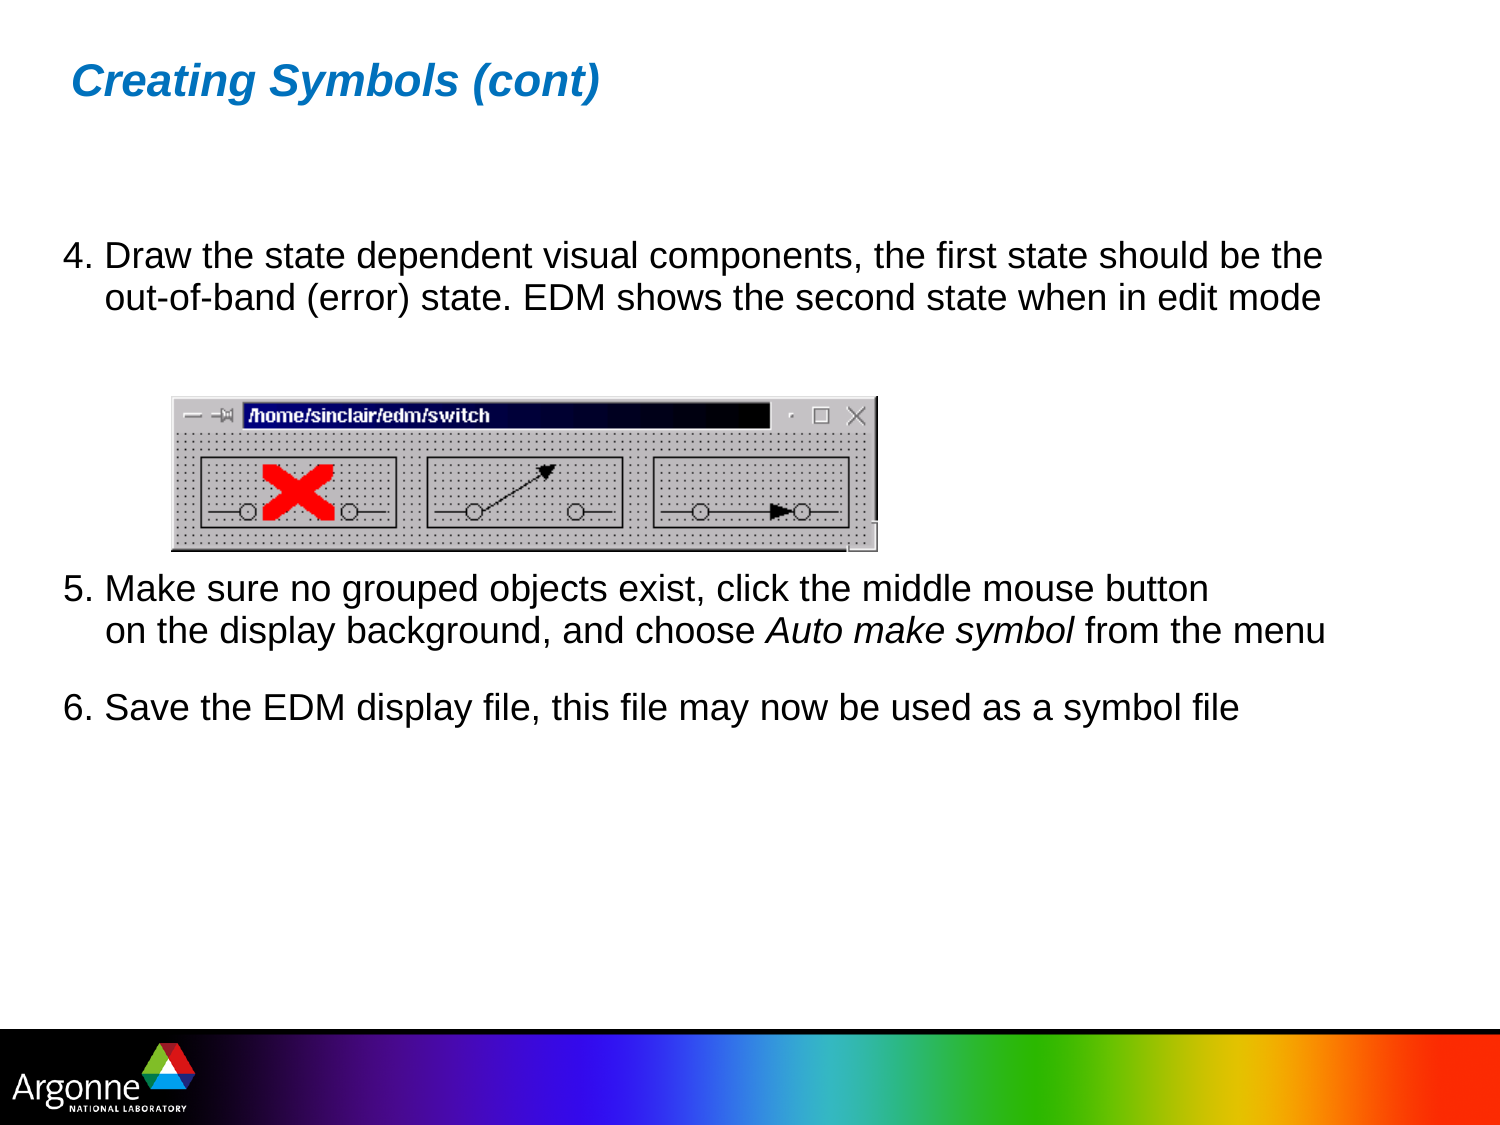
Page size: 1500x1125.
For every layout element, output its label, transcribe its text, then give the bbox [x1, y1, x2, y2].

title Creating Symbols (cont) [55, 40, 1361, 125]
text_box 6. Save the EDM display file, this file may now be used as a symbol file [47, 678, 1257, 737]
picture [171, 396, 878, 552]
picture [0, 1029, 1500, 1125]
text_box 5. Make sure no grouped objects exist, click the middle mouse button on the display background, and choose Auto make symbol from the menu [47, 560, 1342, 660]
text_box 4. Draw the state dependent visual components, the first state should be the out-of-band (error) state. EDM shows the second state when in edit mode [47, 226, 1340, 326]
